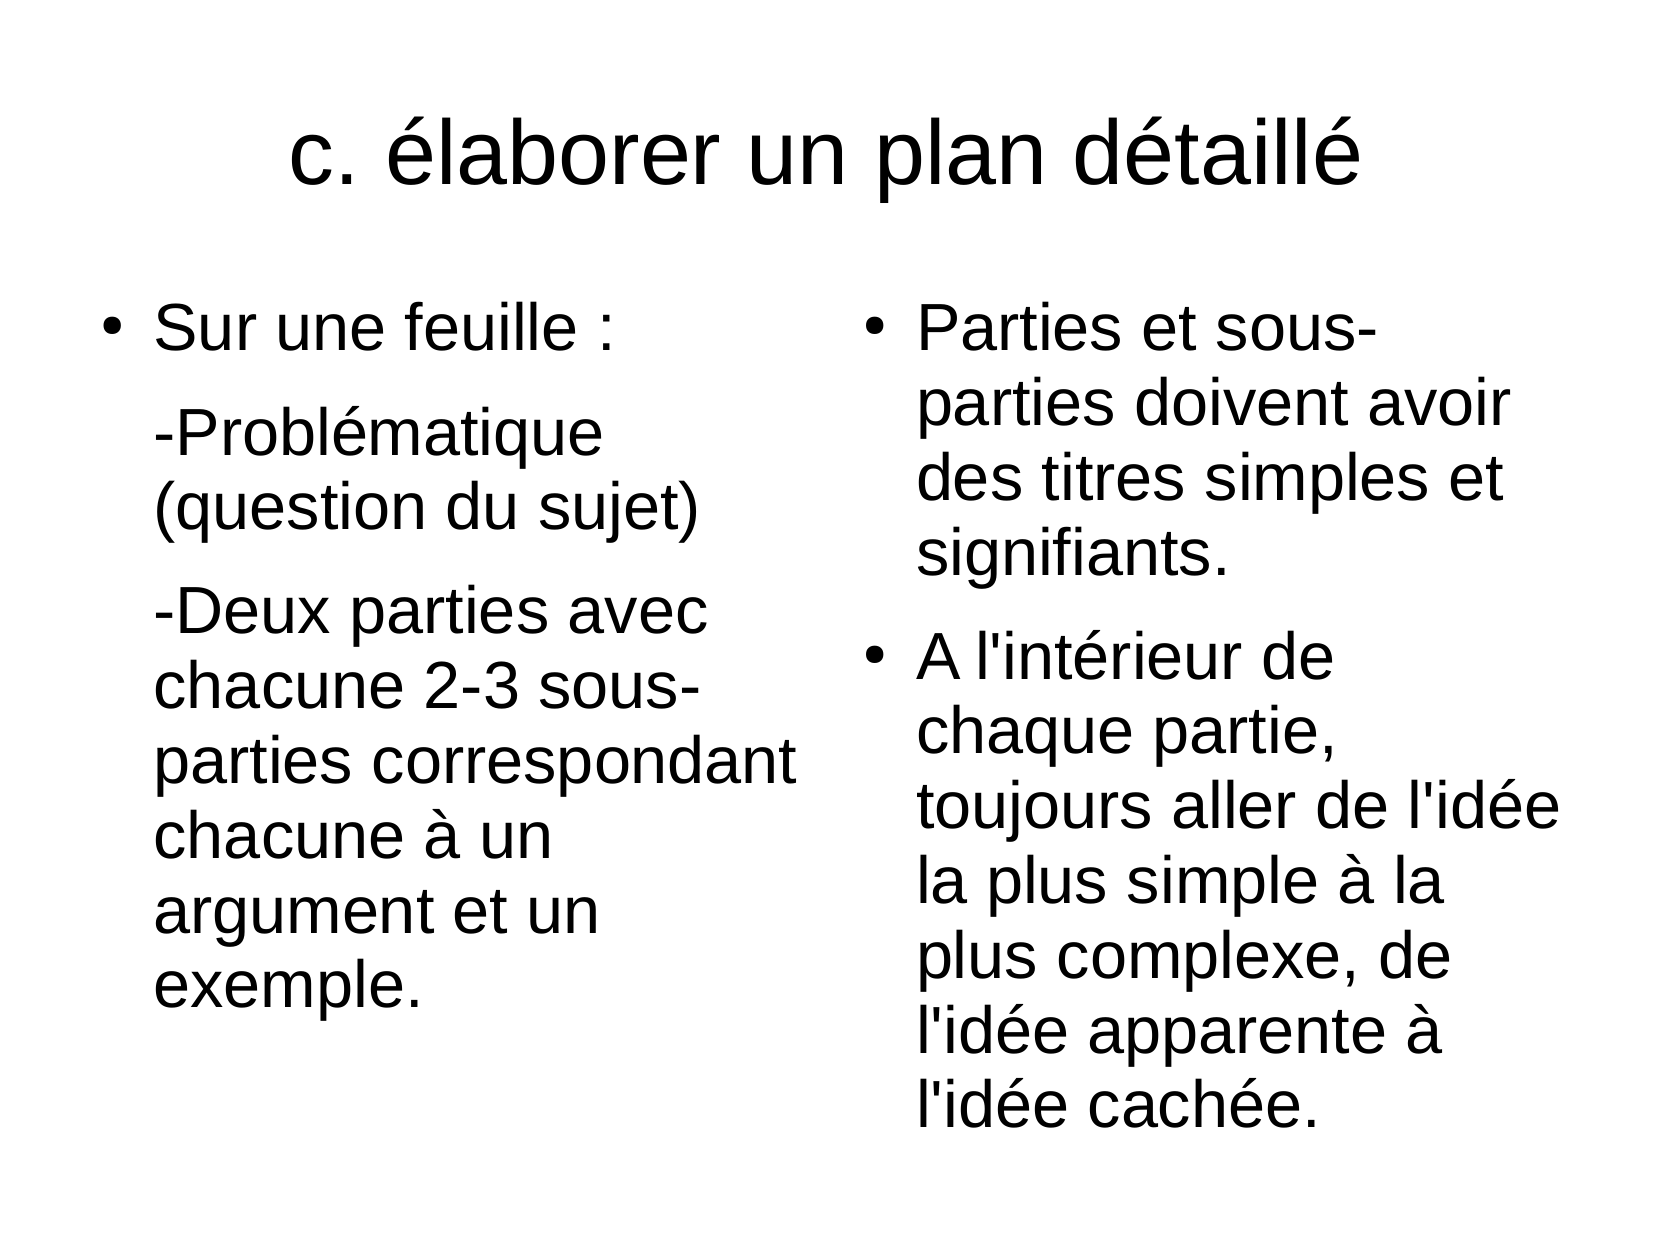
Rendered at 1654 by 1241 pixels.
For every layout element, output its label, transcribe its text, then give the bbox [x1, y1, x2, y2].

title c. élaborer un plan détaillé [82, 49, 1571, 257]
list Parties et sous-parties doivent avoir des titres simples et signifiants. A l'intérieur de chaque partie, toujours aller de l'idée la plus simple à la plus complexe, de l'idée apparente à l'idée cachée. [845, 290, 1572, 1143]
list Sur une feuille : -Problématique (question du sujet) -Deux parties avec chacune 2-3 sous-parties correspondant chacune à un argument et un exemple. [82, 290, 809, 1023]
